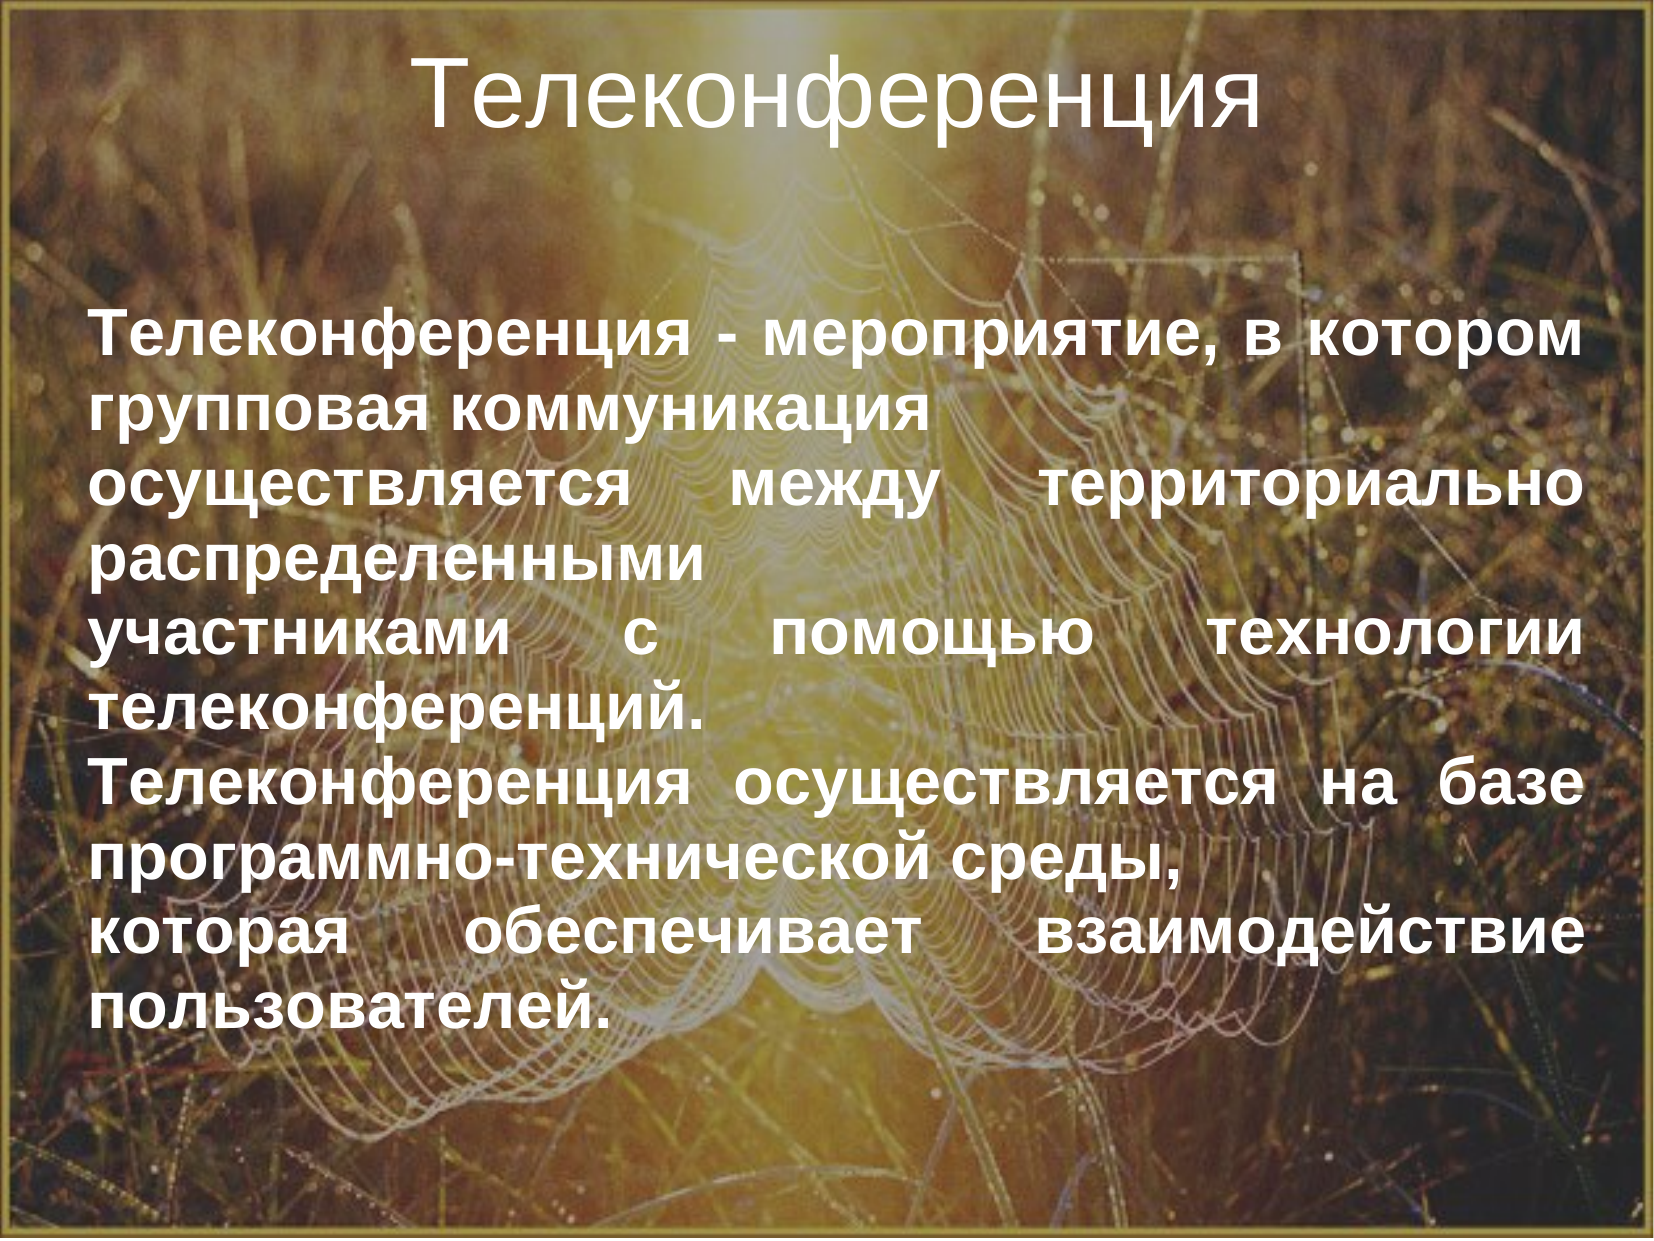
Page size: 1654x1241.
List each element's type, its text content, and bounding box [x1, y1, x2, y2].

text_box Телеконференция [394, 37, 1281, 138]
picture [0, 0, 1654, 1238]
text_box Телеконференция - мероприятие, в котором групповая коммуникация осуществляется между территориально распределенными участниками с помощью технологии телеконференций. Телеконференция осуществляется на базе программно-технической среды, которая обеспечивает взаимодействие пользователей. [72, 138, 1602, 1126]
